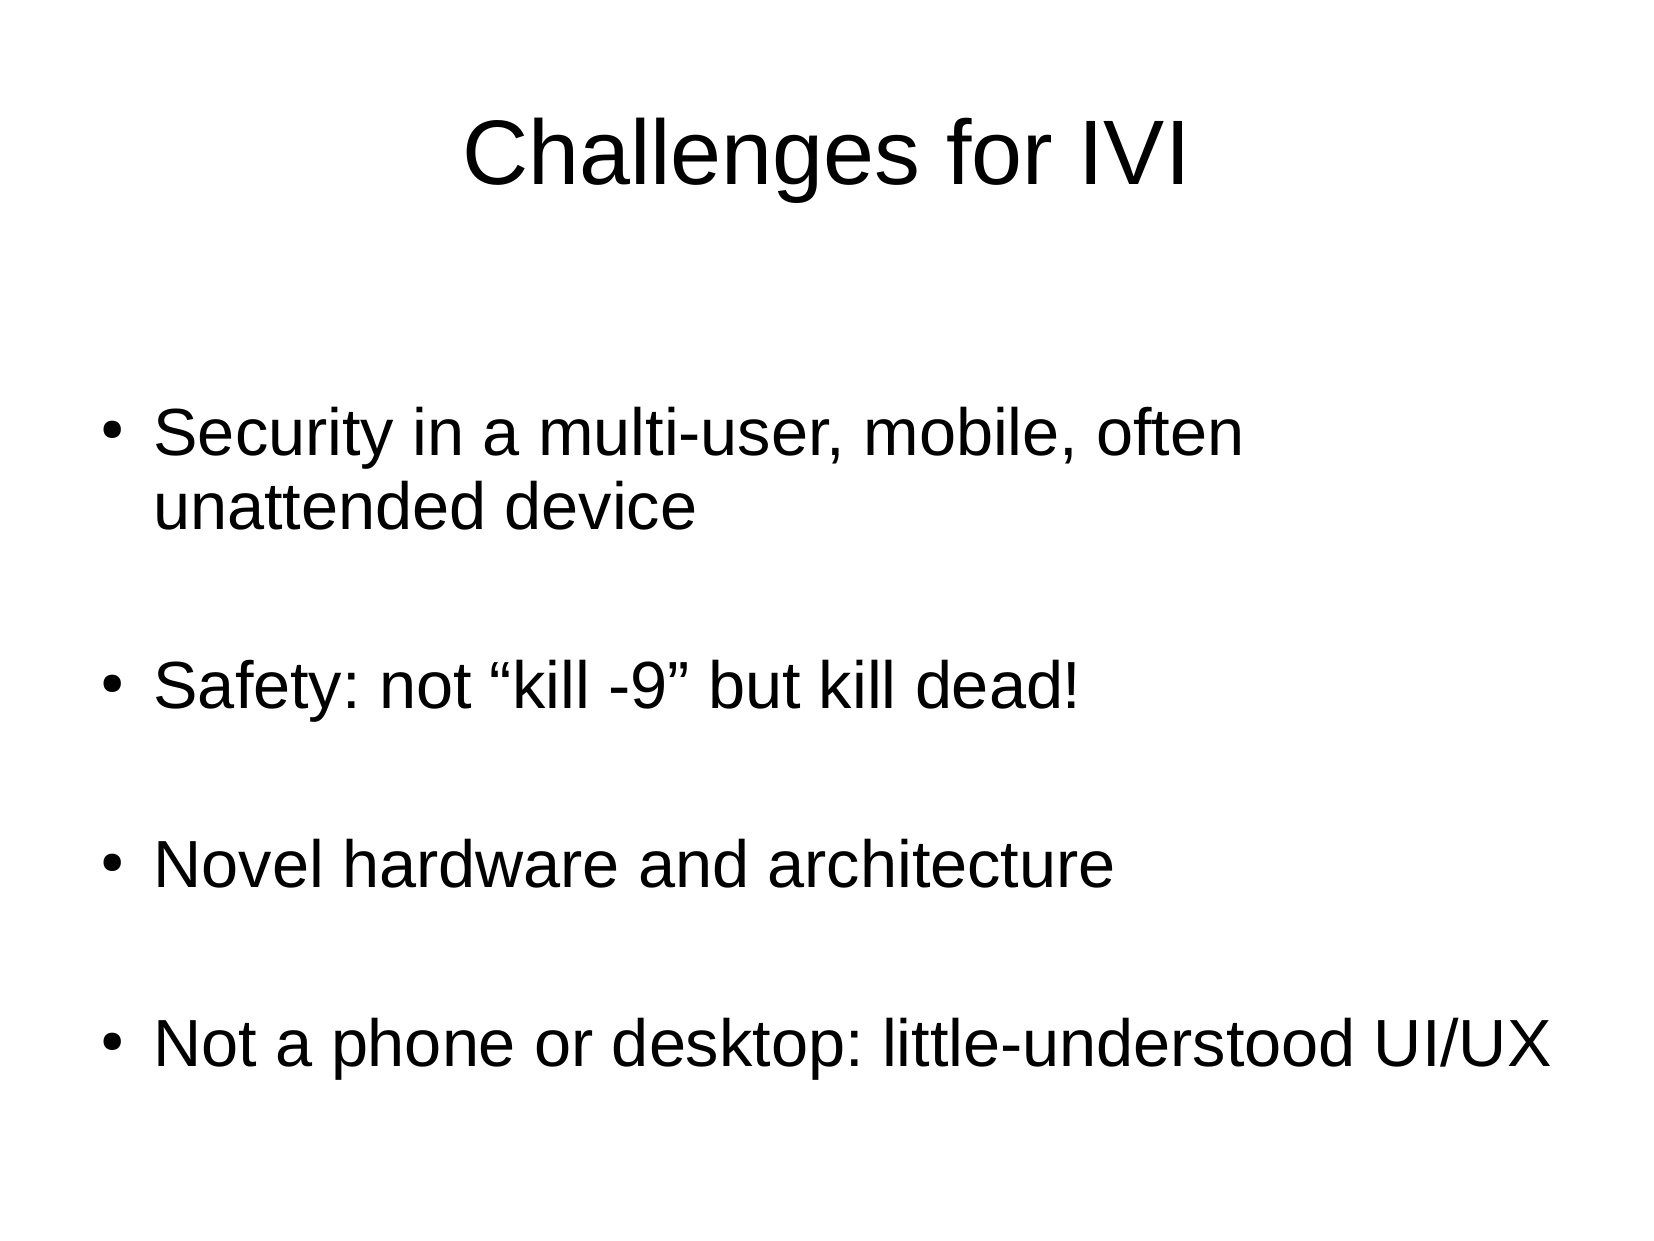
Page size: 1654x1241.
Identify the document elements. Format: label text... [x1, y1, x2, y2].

list Security in a multi-user, mobile, often unattended device Safety: not “kill -9” but kill dead! Novel hardware and architecture Not a phone or desktop: little-understood UI/UX [82, 290, 1571, 1109]
title Challenges for IVI [82, 49, 1571, 257]
